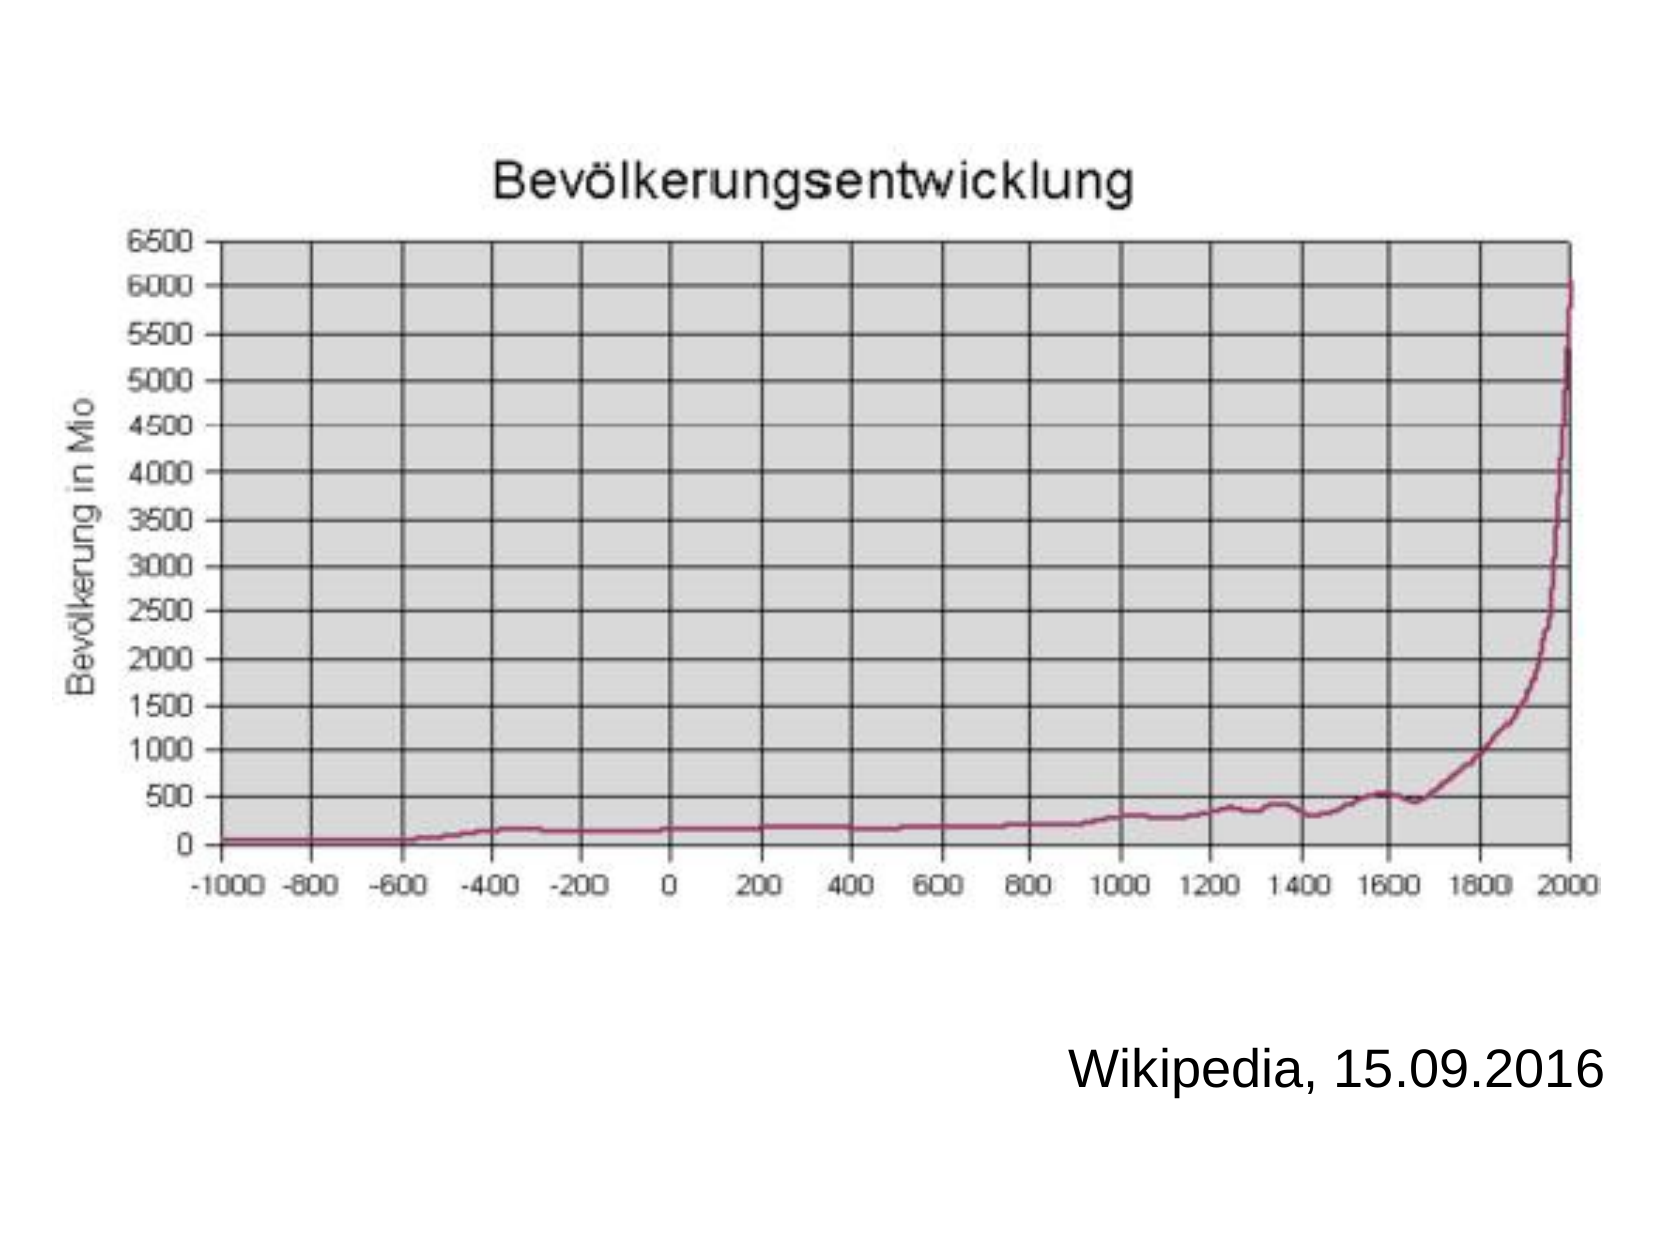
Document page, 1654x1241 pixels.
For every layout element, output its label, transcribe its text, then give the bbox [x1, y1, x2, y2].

text_box Wikipedia, 15.09.2016 [1054, 1030, 1621, 1107]
picture [52, 143, 1601, 944]
